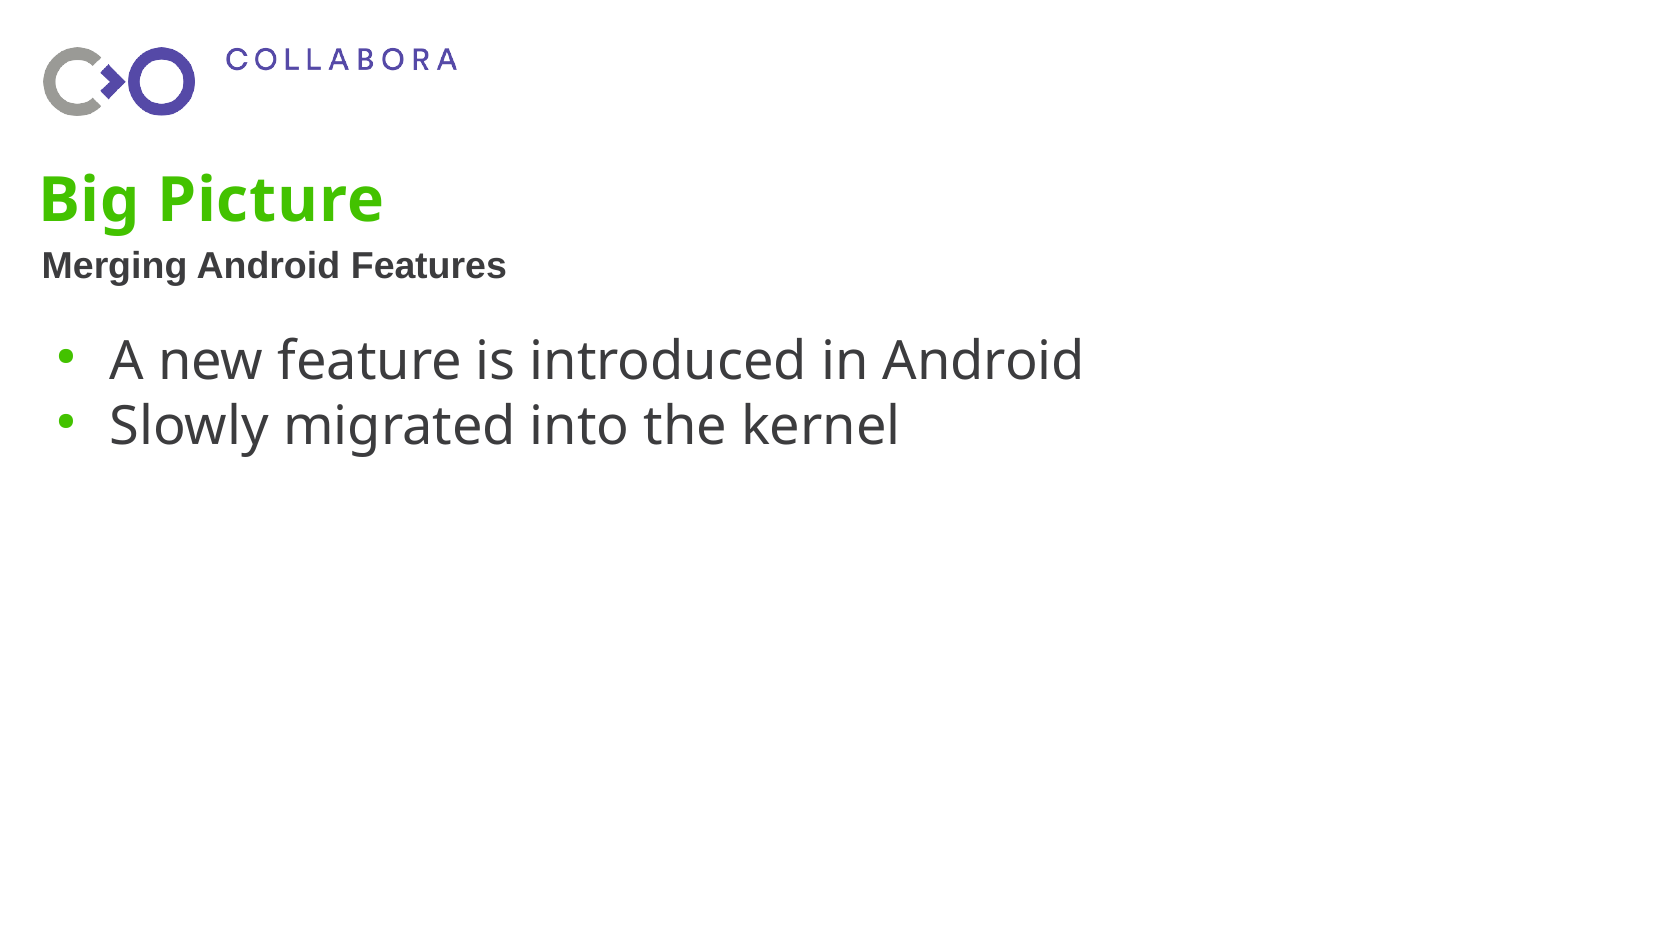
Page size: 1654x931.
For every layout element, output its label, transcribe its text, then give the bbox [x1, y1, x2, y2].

text_box Merging Android Features [41, 240, 1614, 290]
title Big Picture [38, 159, 1614, 216]
list A new feature is introduced in Android Slowly migrated into the kernel [38, 325, 1614, 581]
picture [43, 47, 457, 116]
